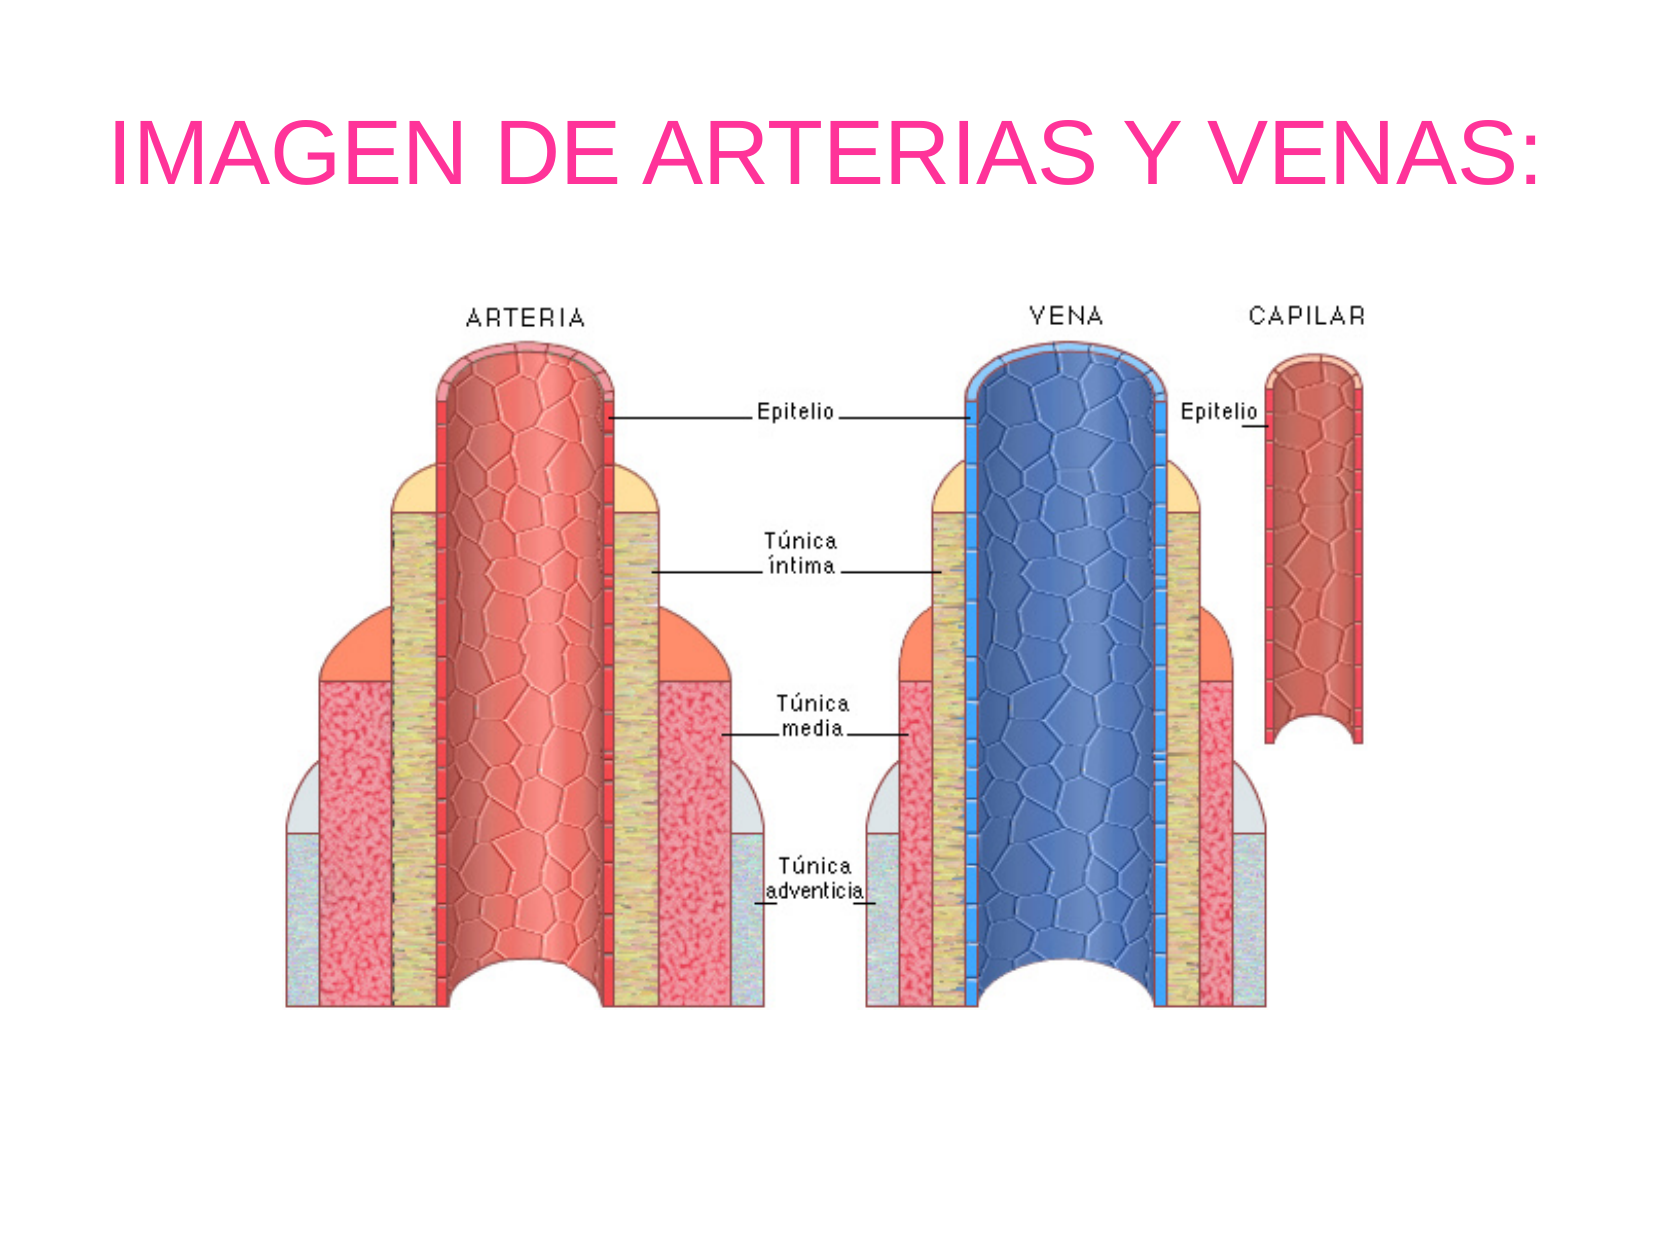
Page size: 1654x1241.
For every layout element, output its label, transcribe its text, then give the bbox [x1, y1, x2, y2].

title IMAGEN DE ARTERIAS Y VENAS: [82, 49, 1571, 257]
picture [282, 290, 1372, 1010]
